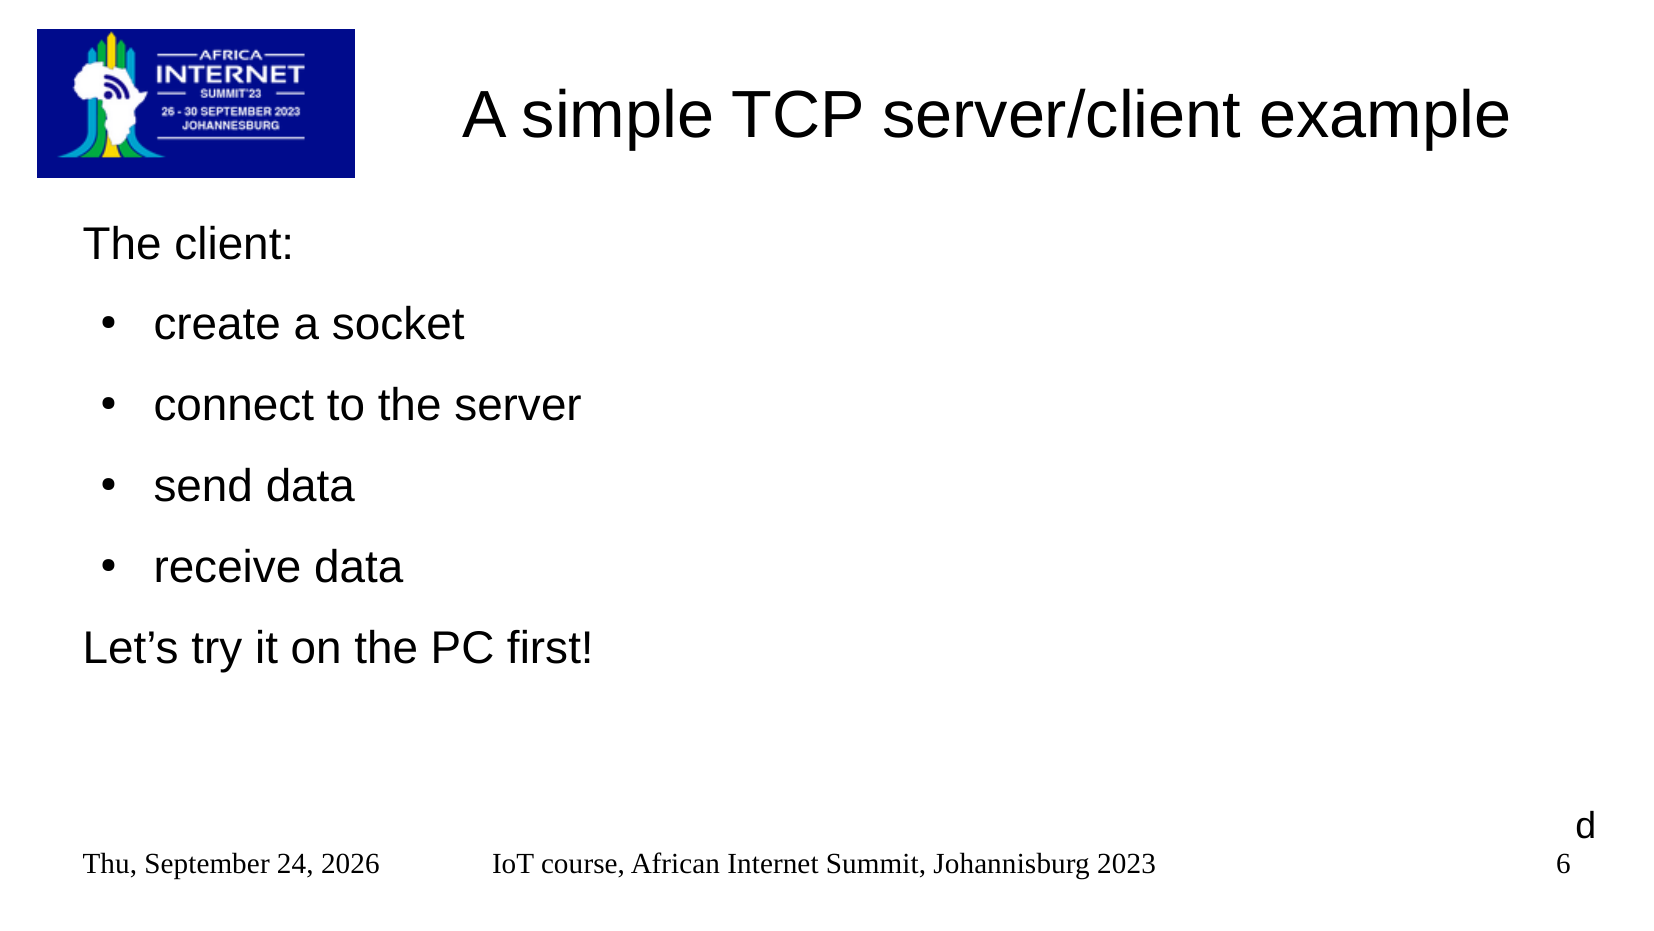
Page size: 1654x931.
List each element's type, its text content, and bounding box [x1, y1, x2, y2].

picture [37, 29, 355, 178]
list The client: create a socket connect to the server send data receive data Let’s try it on the PC first! [82, 217, 1571, 758]
title A simple TCP server/client example [403, 37, 1571, 193]
text_box d [1560, 797, 1612, 855]
